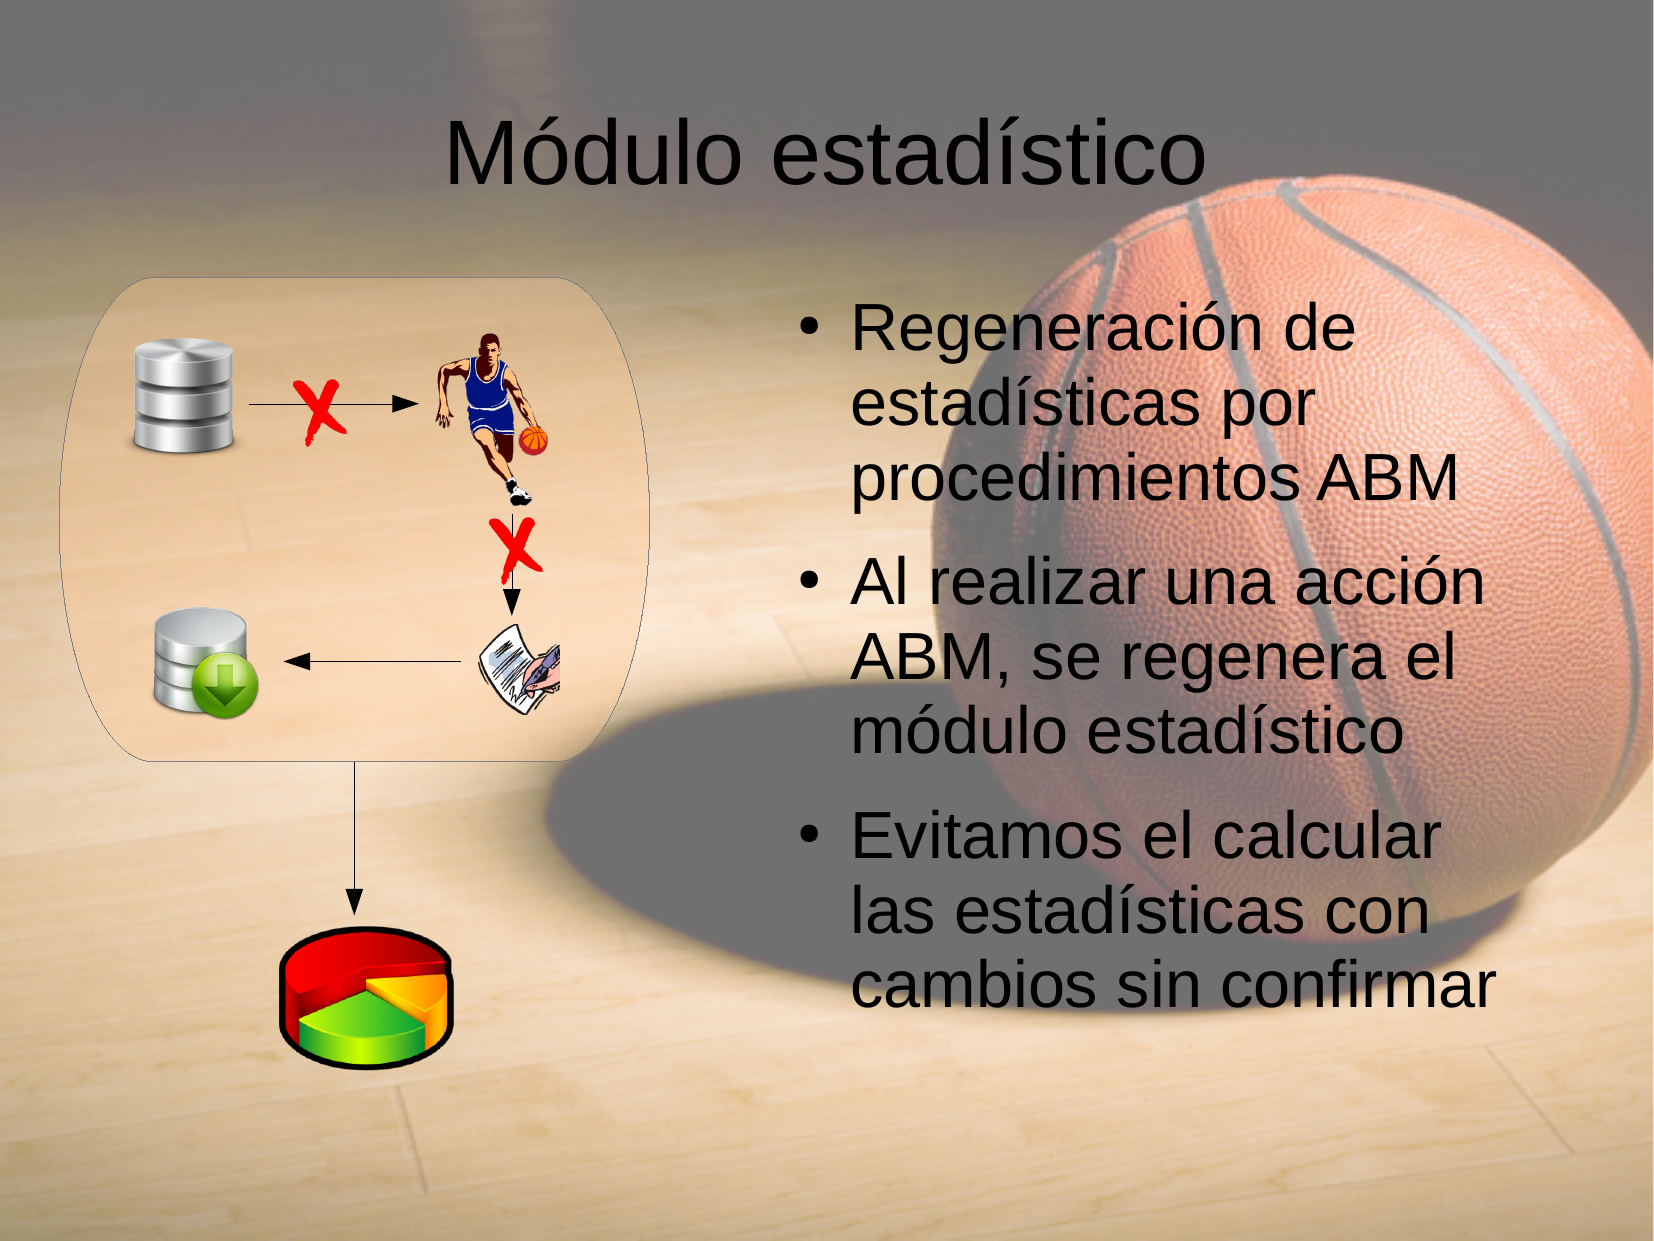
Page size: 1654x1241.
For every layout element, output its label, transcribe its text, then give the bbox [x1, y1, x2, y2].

title Módulo estadístico [82, 49, 1571, 257]
text_box [59, 277, 650, 762]
list Regeneración de estadísticas por procedimientos ABM Al realizar una acción ABM, se regenera el módulo estadístico Evitamos el calcular las estadísticas con cambios sin confirmar [779, 290, 1539, 1123]
picture [0, 0, 1654, 1241]
